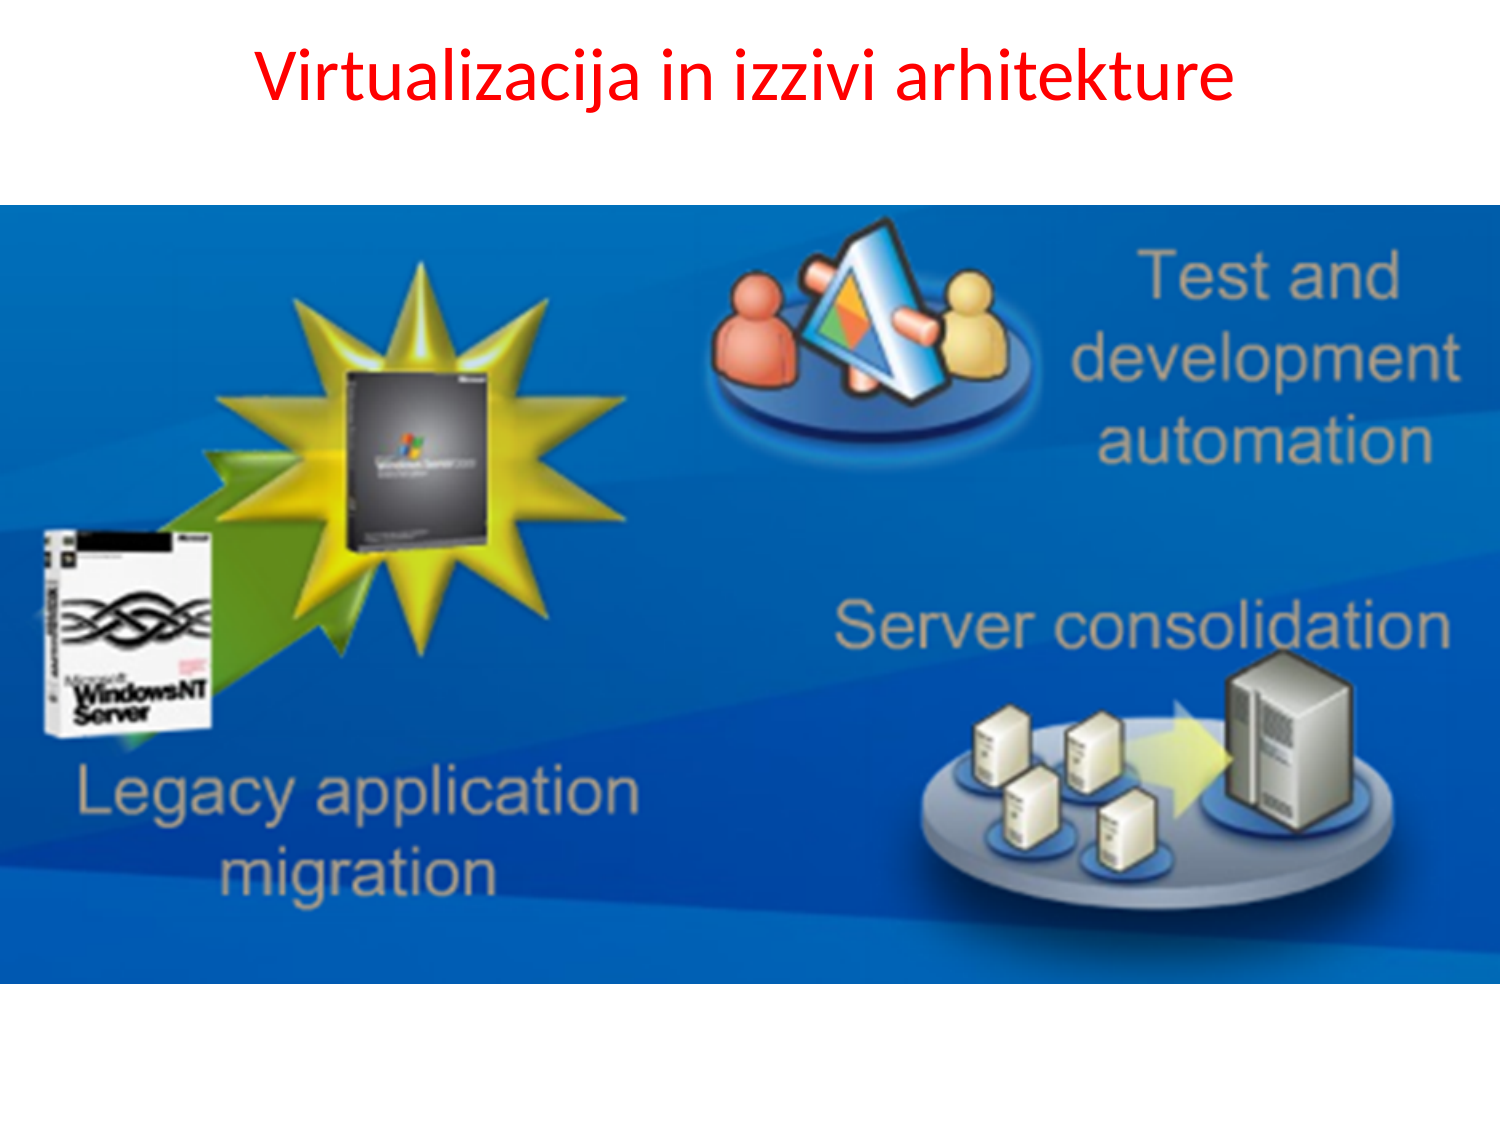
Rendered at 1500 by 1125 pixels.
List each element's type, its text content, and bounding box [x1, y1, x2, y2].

picture [0, 205, 1500, 984]
title Virtualizacija in izzivi arhitekture [70, 0, 1421, 141]
